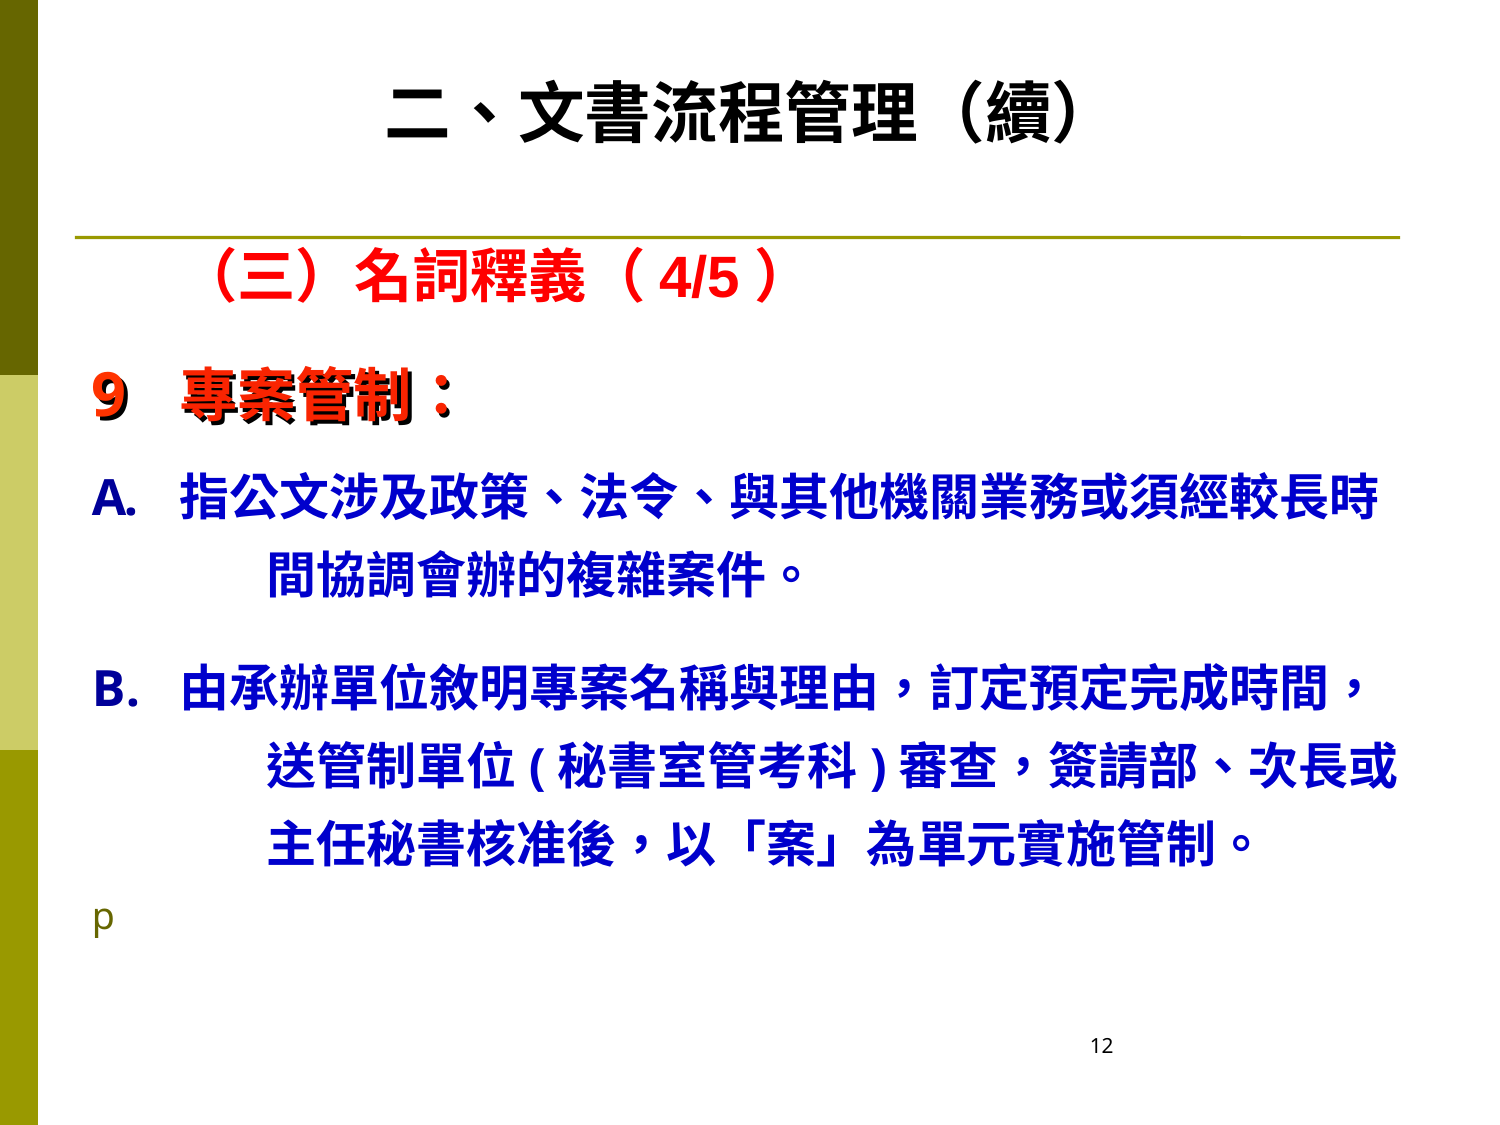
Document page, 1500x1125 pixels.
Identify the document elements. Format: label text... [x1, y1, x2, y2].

list （三）名詞釋義（4/5） 專案管制： 指公文涉及政策、法令、與其他機關業務或須經較長時間協調會辦的複雜案件。 由承辦單位敘明專案名稱與理由，訂定預定完成時間，送管制單位(秘書室管考科)審查，簽請部、次長或主任秘書核准後，以「案」為單元實施管制。 [76, 231, 1427, 976]
title 二、文書流程管理（續） [76, 31, 1427, 159]
text_box [1074, 1025, 1426, 1101]
